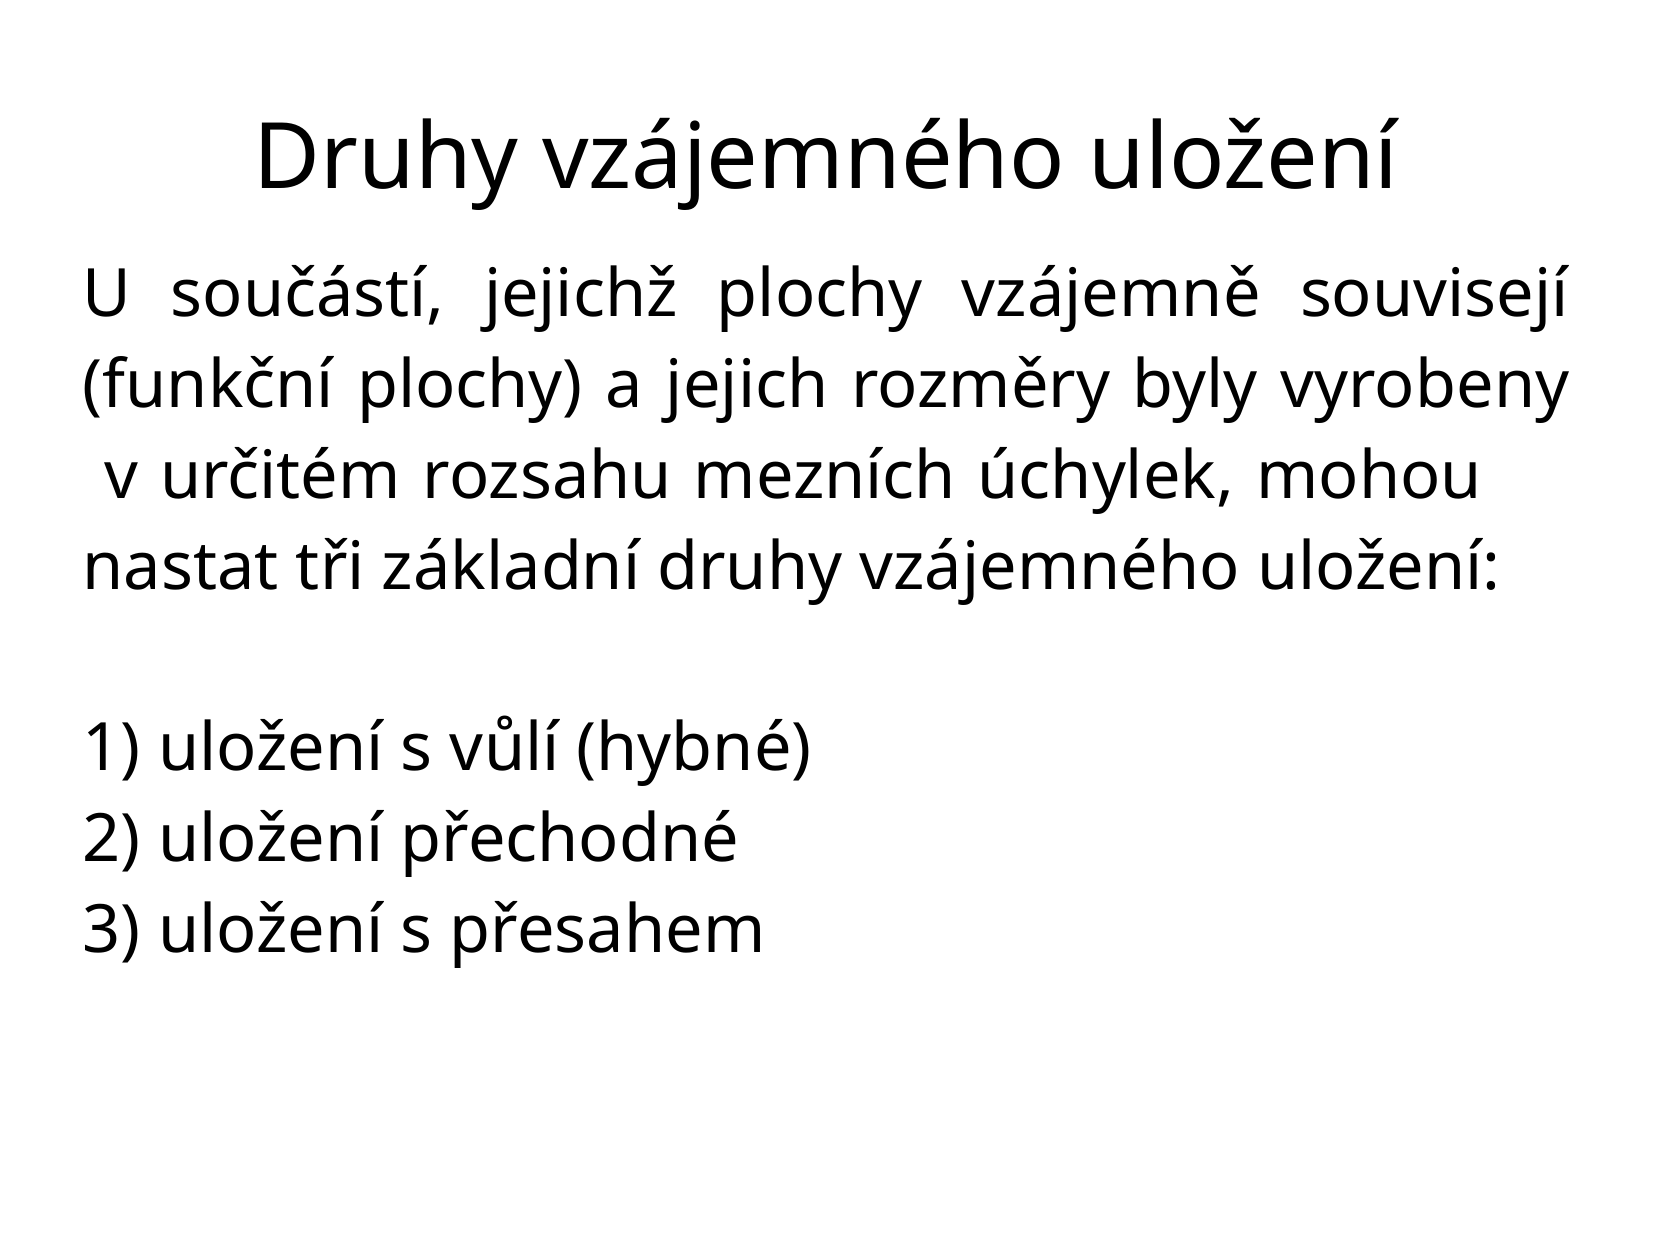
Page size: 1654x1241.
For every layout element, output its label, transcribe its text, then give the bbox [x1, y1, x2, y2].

subtitle U součástí, jejichž plochy vzájemně souvisejí (funkční plochy) a jejich rozměry byly vyrobeny v určitém rozsahu mezních úchylek, mohou nastat tři základní druhy vzájemného uložení: uložení s vůlí (hybné) uložení přechodné uložení s přesahem [82, 290, 1571, 1109]
title Druhy vzájemného uložení [82, 49, 1571, 257]
